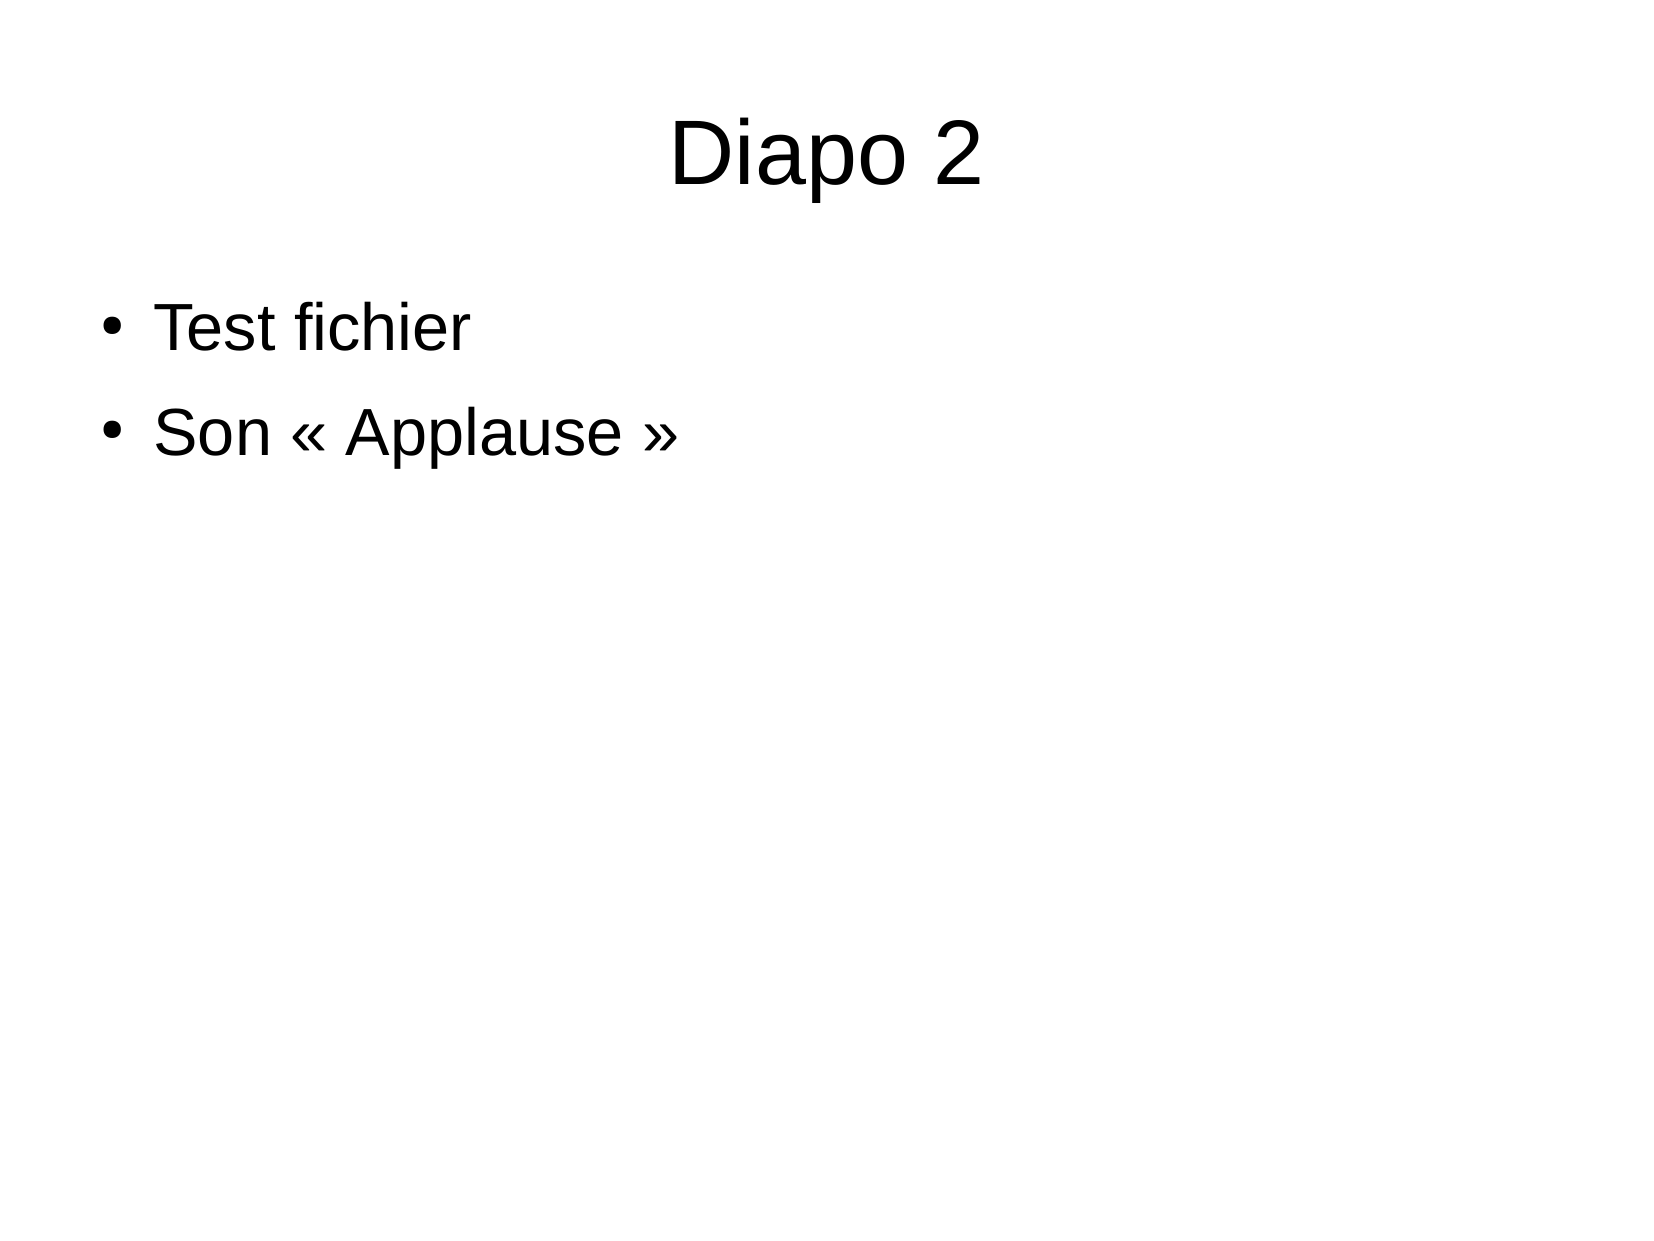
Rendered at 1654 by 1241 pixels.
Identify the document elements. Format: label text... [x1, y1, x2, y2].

list Test fichier Son « Applause » [82, 290, 1571, 1109]
title Diapo 2 [82, 49, 1571, 257]
